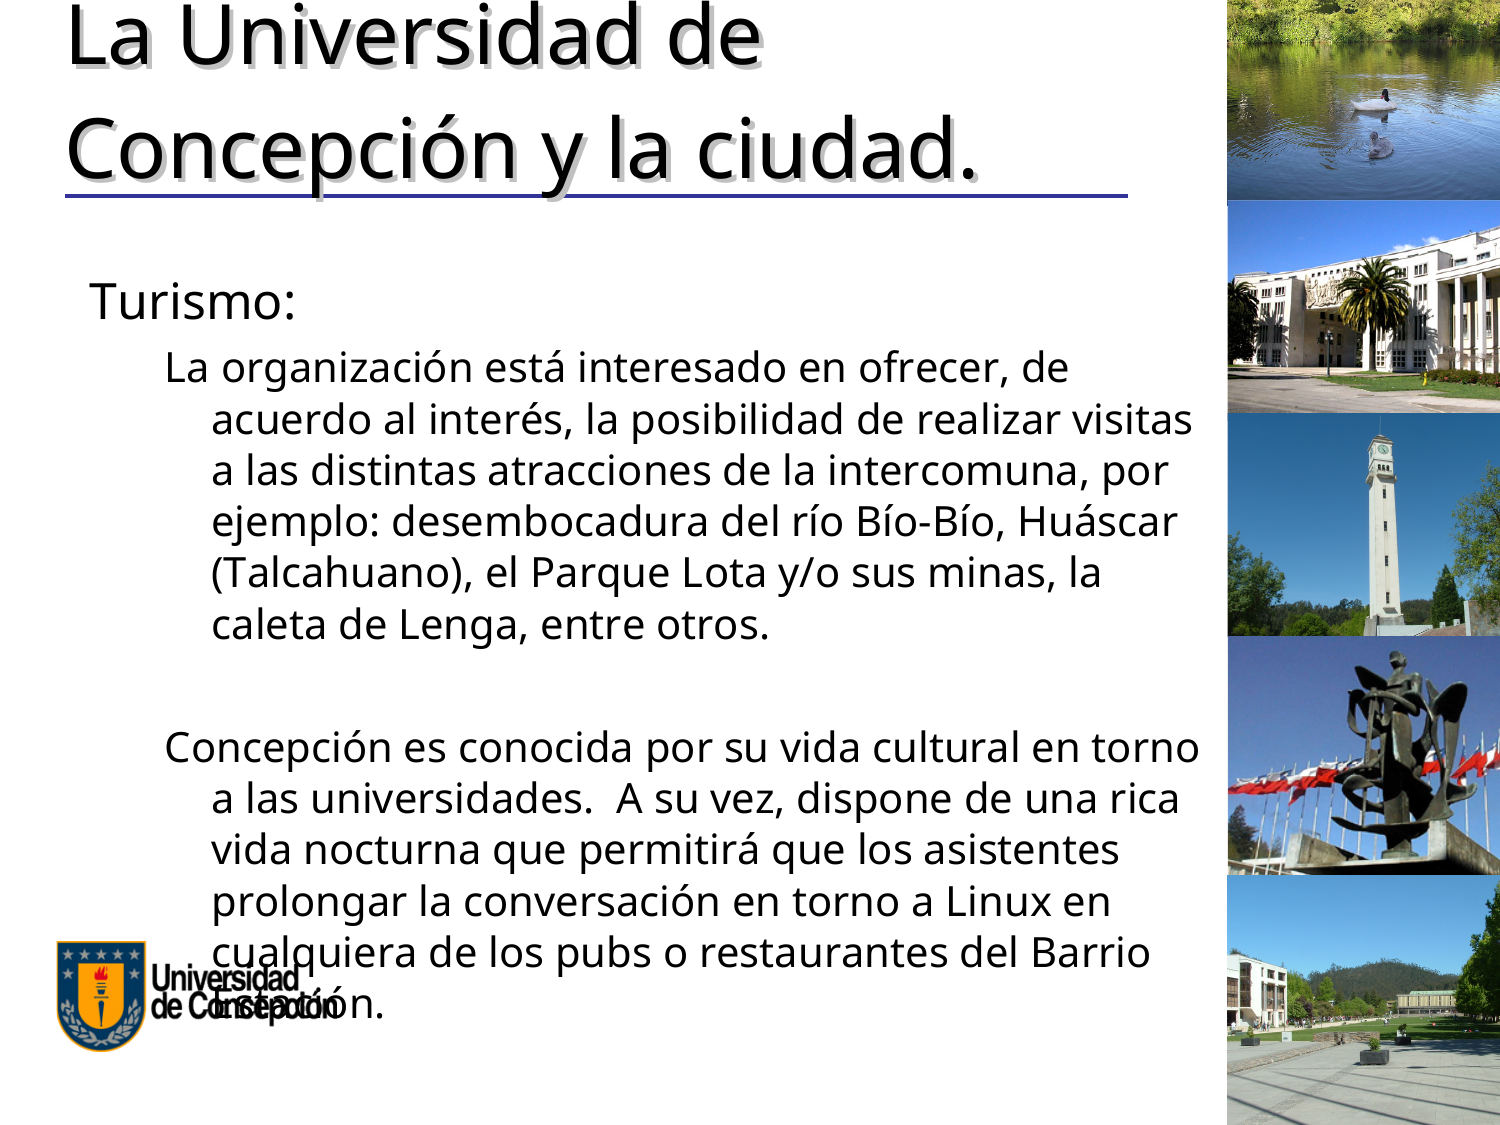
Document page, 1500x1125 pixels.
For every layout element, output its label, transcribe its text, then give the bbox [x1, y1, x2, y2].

picture [1227, 0, 1500, 1125]
picture [56, 941, 337, 1052]
picture [329, 1006, 337, 1015]
title La Universidad de Concepción y la ciudad. [49, 0, 1223, 198]
list Turismo: La organización está interesado en ofrecer, de acuerdo al interés, la posibilidad de realizar visitas a las distintas atracciones de la intercomuna, por ejemplo: desembocadura del río Bío-Bío, Huáscar (Talcahuano), el Parque Lota y/o sus minas, la caleta de Lenga, entre otros. Concepción es conocida por su vida cultural en torno a las universidades. A su vez, dispone de una rica vida nocturna que permitirá que los asistentes prolongar la conversación en torno a Linux en cualquiera de los pubs o restaurantes del Barrio Estación. [74, 262, 1223, 1006]
picture [275, 1007, 285, 1015]
